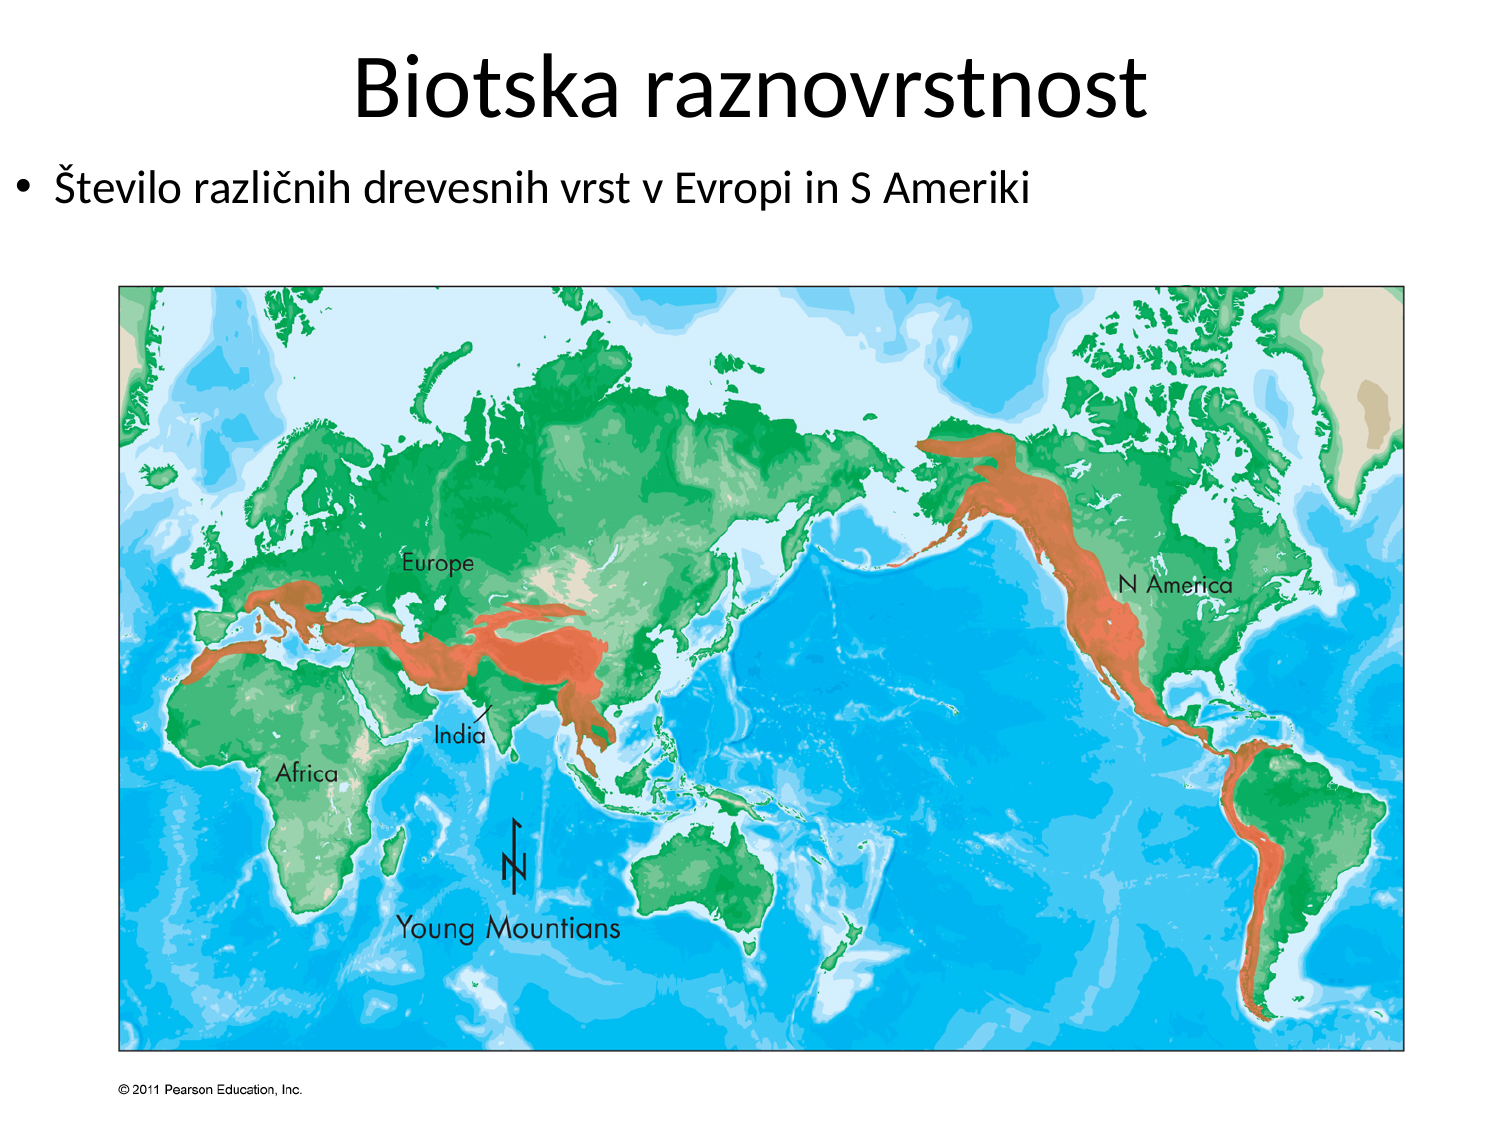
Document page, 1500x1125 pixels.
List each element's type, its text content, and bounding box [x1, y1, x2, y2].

picture [100, 267, 1422, 1125]
list Število različnih drevesnih vrst v Evropi in S Ameriki [0, 149, 1500, 279]
title Biotska raznovrstnost [76, 0, 1427, 149]
